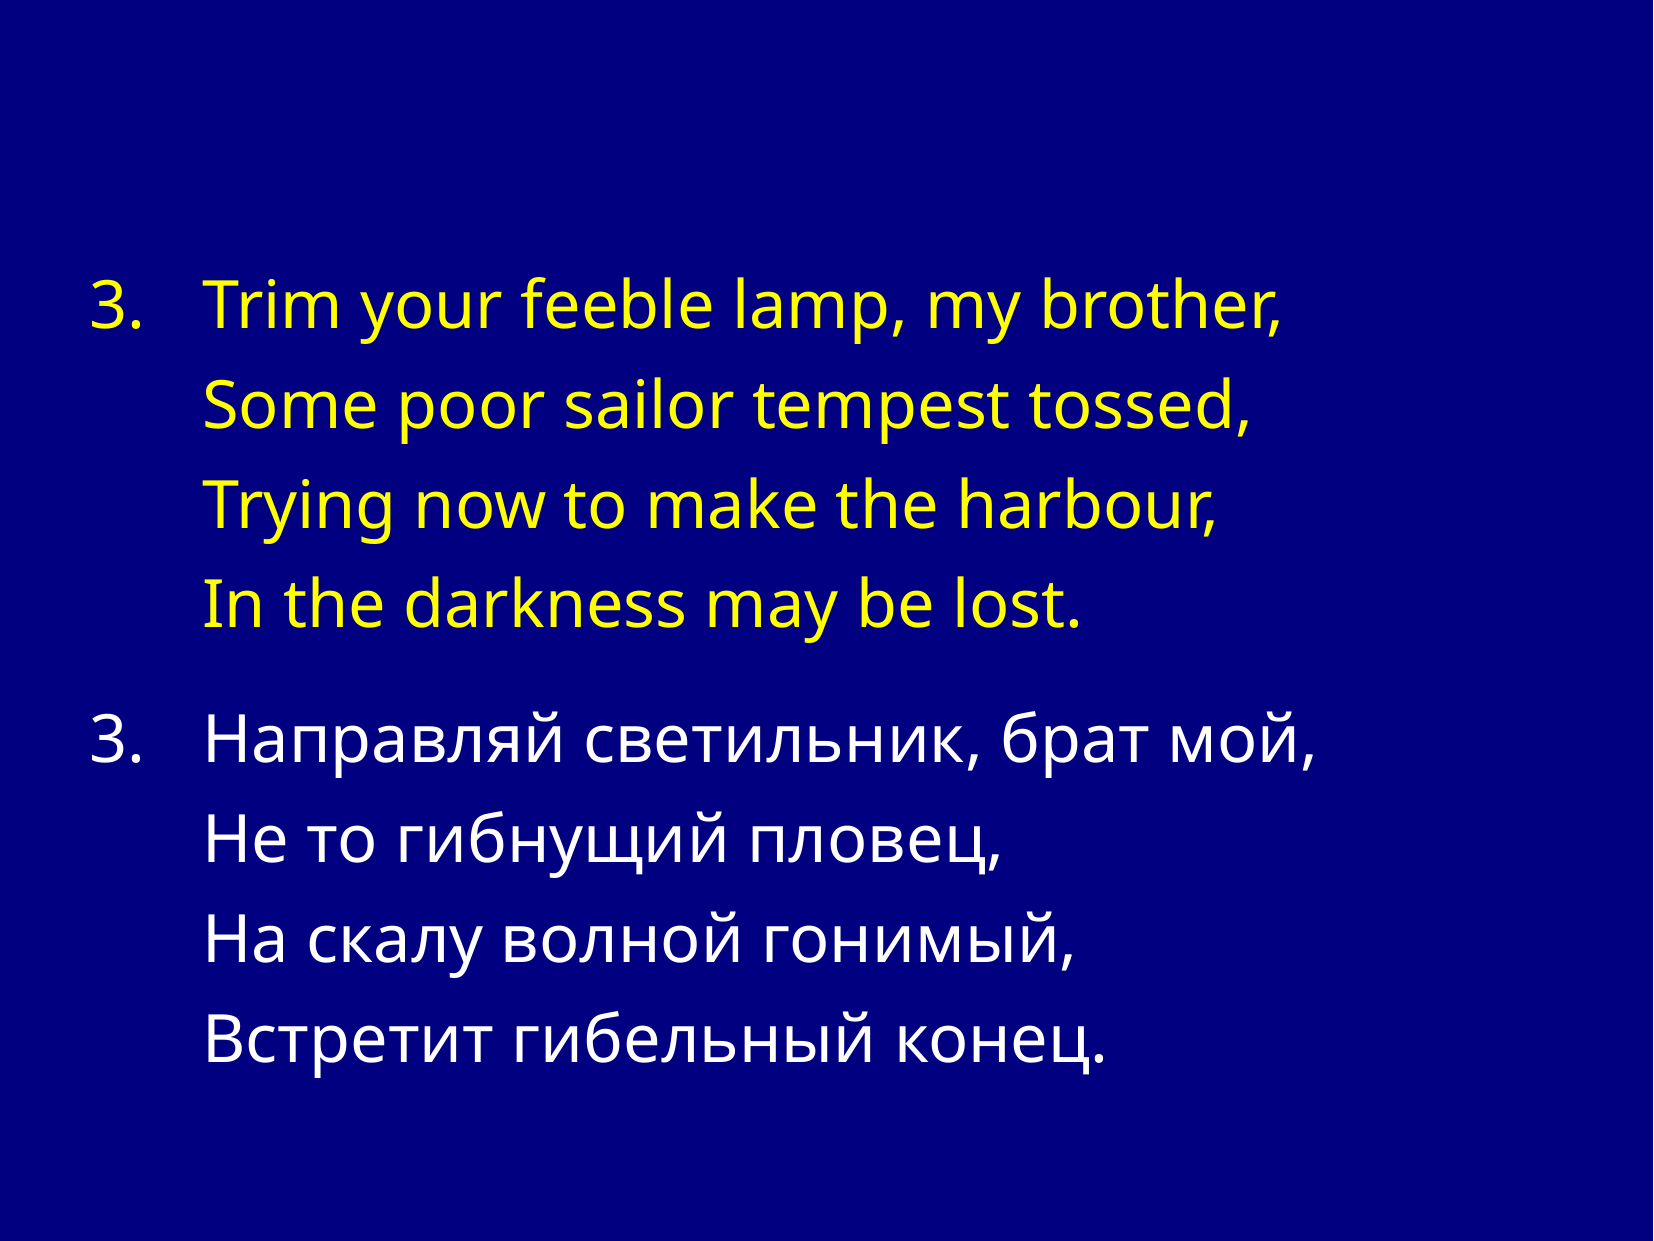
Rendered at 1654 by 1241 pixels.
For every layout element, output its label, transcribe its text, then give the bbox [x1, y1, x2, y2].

text_box 3. Trim your feeble lamp, my brother, Some poor sailor tempest tossed, Trying now to make the harbour, In the darkness may be lost. [75, 150, 1576, 638]
text_box 3. Направляй светильник, брат мой, Не то гибнущий пловец, На скалу волной гонимый, Встретит гибельный конец. [75, 675, 1576, 1163]
